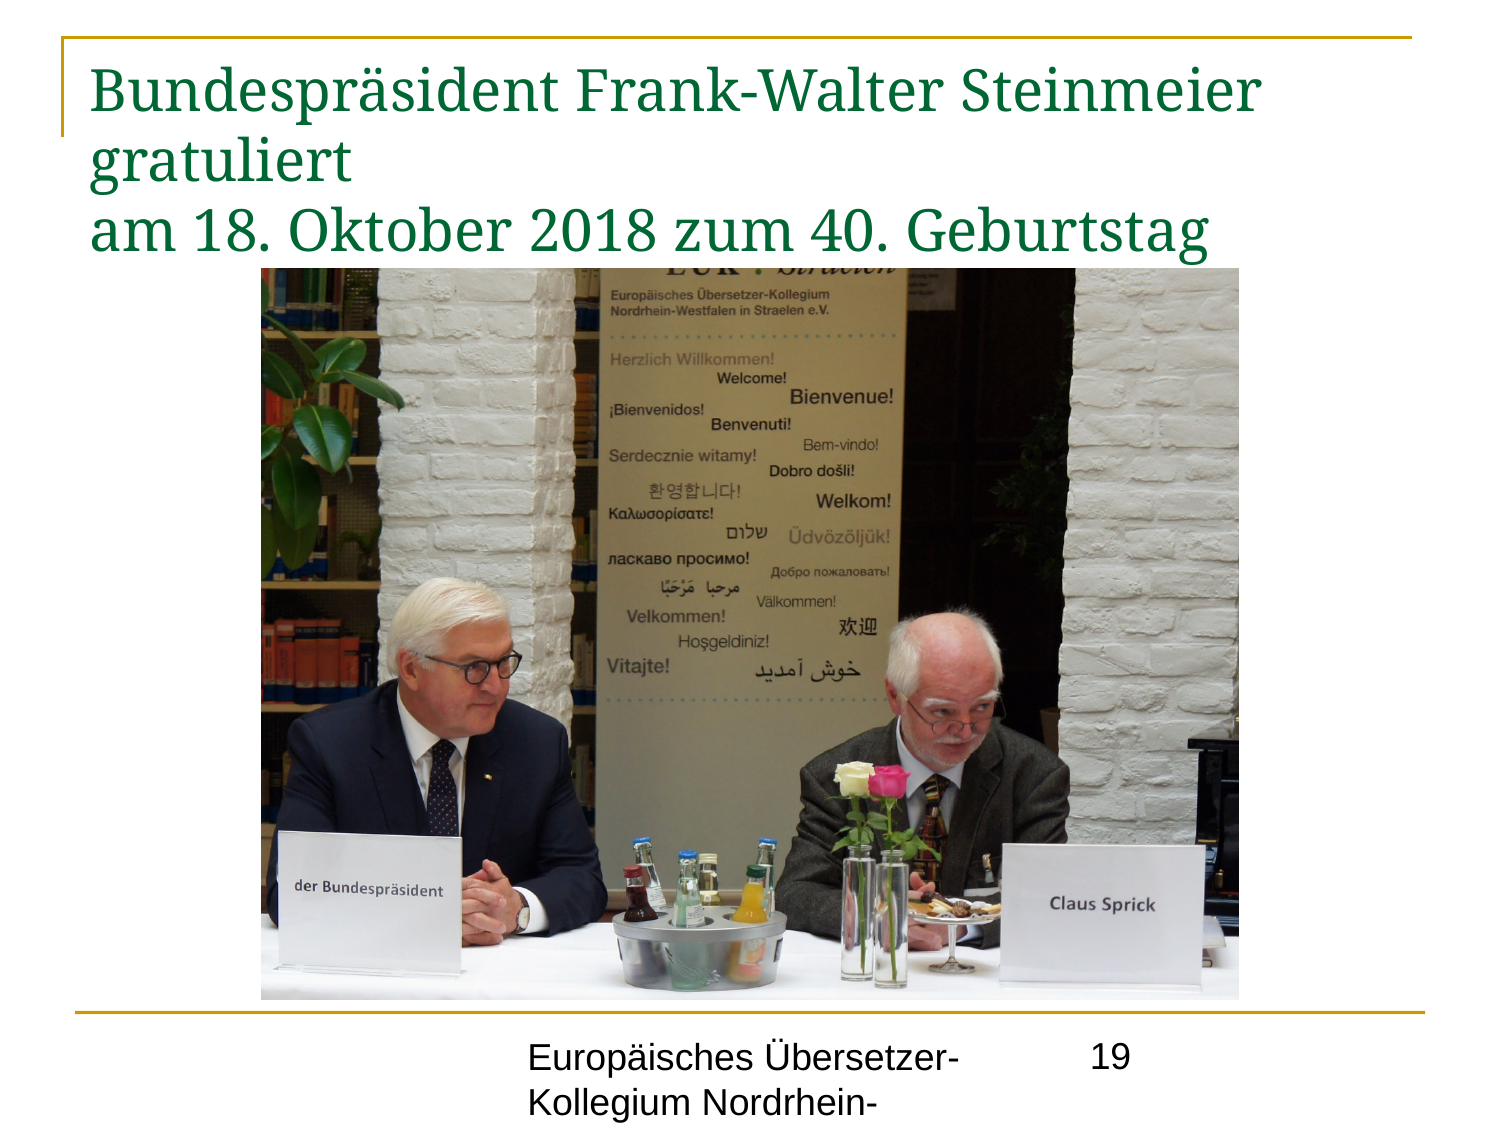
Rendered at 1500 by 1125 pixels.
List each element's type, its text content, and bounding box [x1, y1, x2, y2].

picture [261, 268, 1239, 1000]
text_box [1074, 1024, 1425, 1100]
text_box Europäisches Übersetzer-Kollegium Nordrhein-Westfalen in Straelen [512, 1025, 988, 1100]
title Bundespräsident Frank-Walter Steinmeier gratuliert am 18. Oktober 2018 zum 40. Geburtstag [75, 45, 1425, 233]
